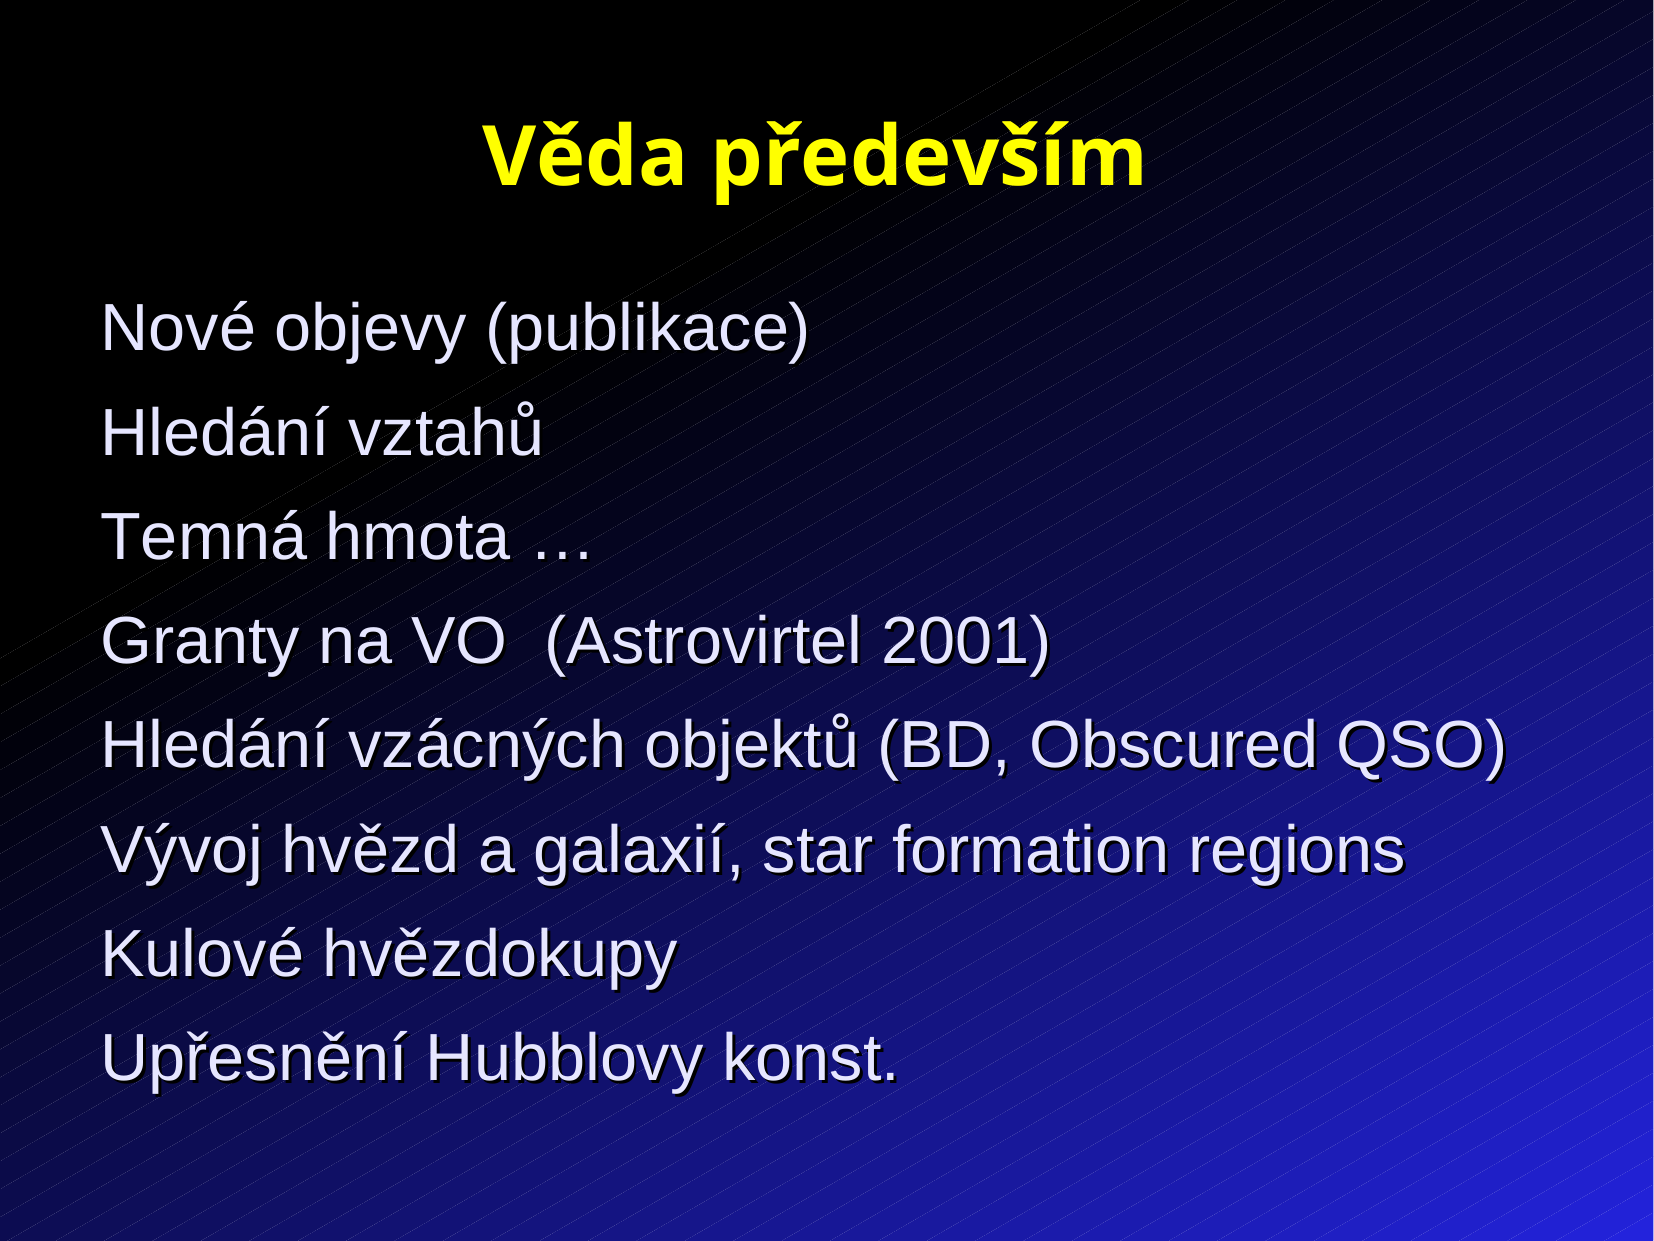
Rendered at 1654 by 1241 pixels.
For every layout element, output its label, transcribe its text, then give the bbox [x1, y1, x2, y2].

list Nové objevy (publikace) Hledání vztahů Temná hmota … Granty na VO (Astrovirtel 2001) Hledání vzácných objektů (BD, Obscured QSO) Vývoj hvězd a galaxií, star formation regions Kulové hvězdokupy Upřesnění Hubblovy konst. [82, 290, 1571, 1109]
title Věda především [82, 49, 1571, 257]
